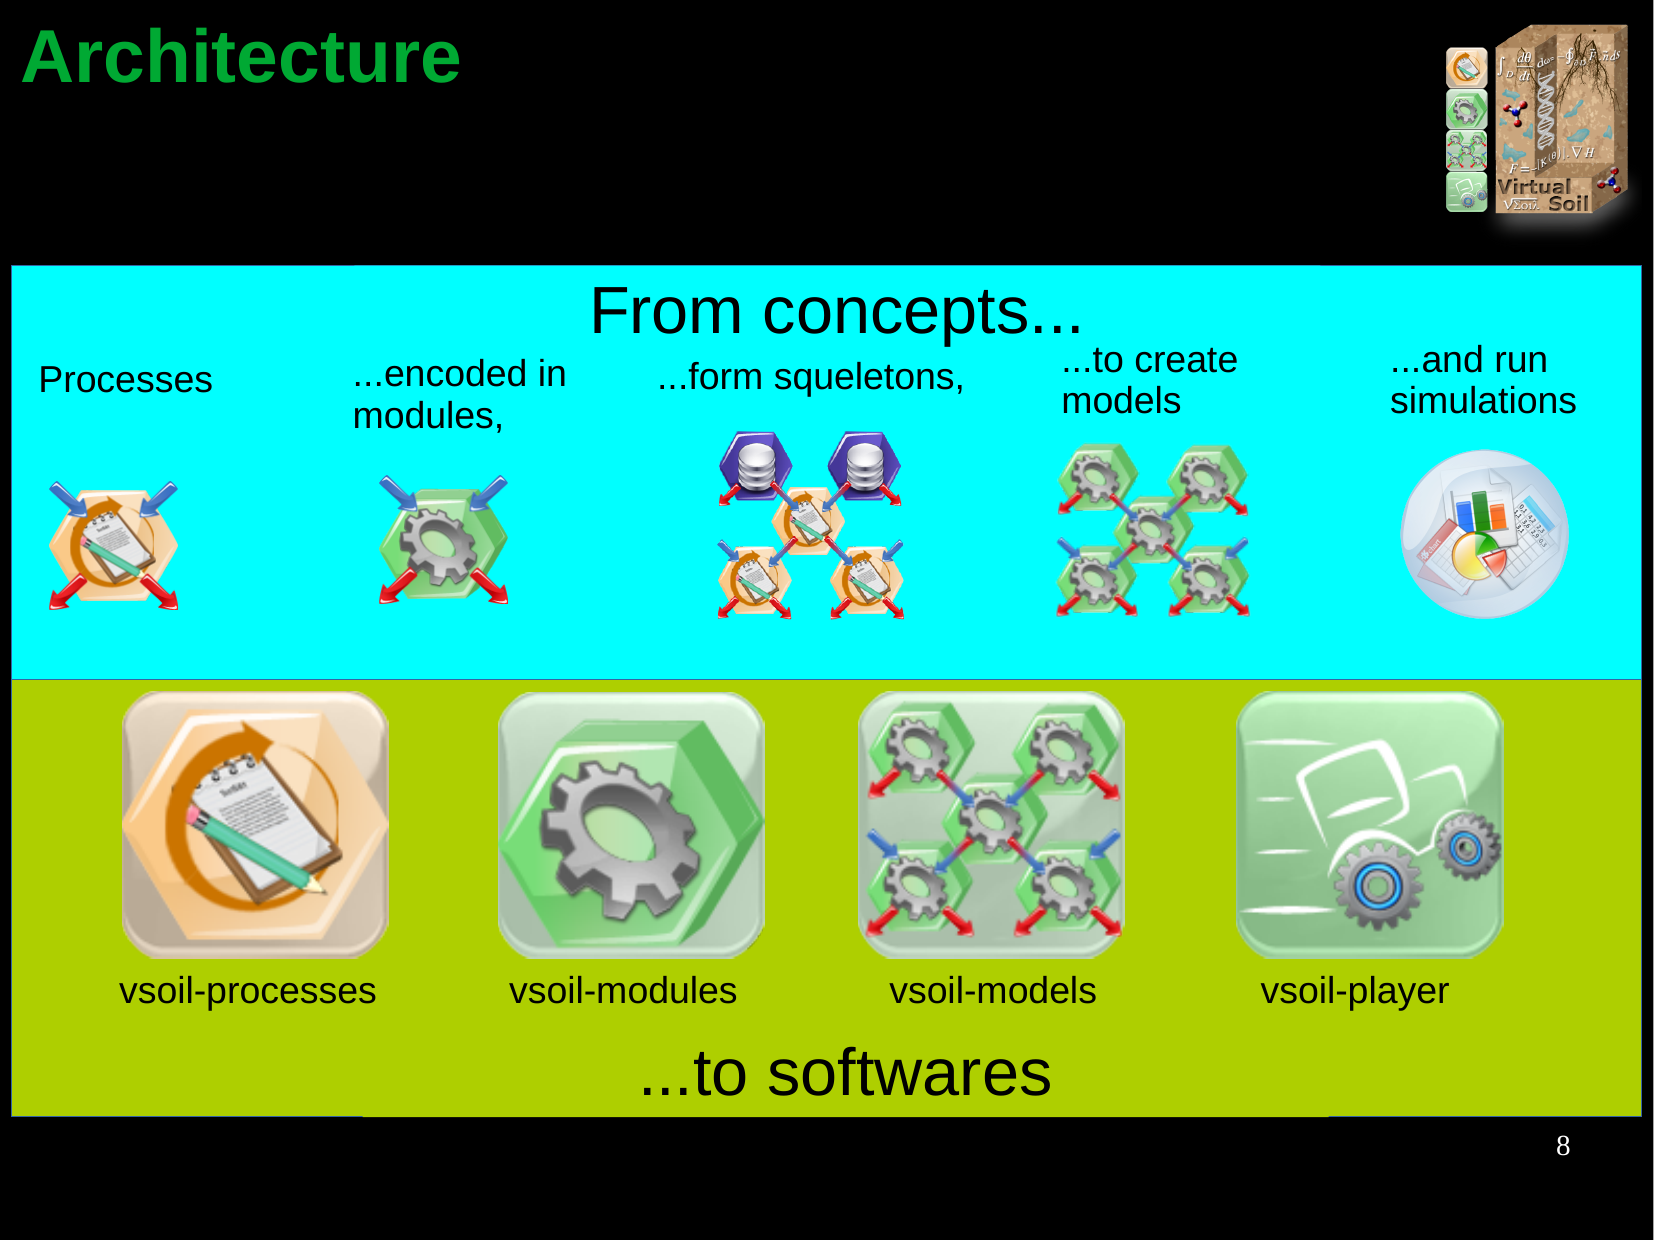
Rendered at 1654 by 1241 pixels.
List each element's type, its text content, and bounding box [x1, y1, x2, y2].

text_box From concepts... [354, 265, 1321, 356]
picture [1236, 691, 1504, 959]
text_box ...and run simulations [1375, 330, 1595, 449]
text_box [11, 265, 1642, 1117]
text_box ...to softwares [362, 1027, 1329, 1118]
text_box ...encoded in modules, [337, 344, 631, 449]
picture [1400, 449, 1569, 619]
text_box vsoil-player [1245, 962, 1493, 1023]
picture [498, 692, 765, 959]
picture [122, 691, 389, 959]
text_box vsoil-models [874, 962, 1140, 1023]
text_box Processes [23, 350, 266, 411]
picture [1409, 0, 1642, 260]
text_box ...form squeletons, [631, 348, 994, 406]
text_box vsoil-processes [104, 962, 420, 1023]
text_box ...to create models [1046, 330, 1264, 449]
picture [858, 691, 1125, 959]
picture [49, 481, 178, 610]
text_box Architecture [5, 7, 1276, 107]
picture [1050, 435, 1252, 633]
picture [379, 475, 508, 604]
picture [717, 423, 904, 625]
text_box vsoil-modules [494, 962, 784, 1023]
